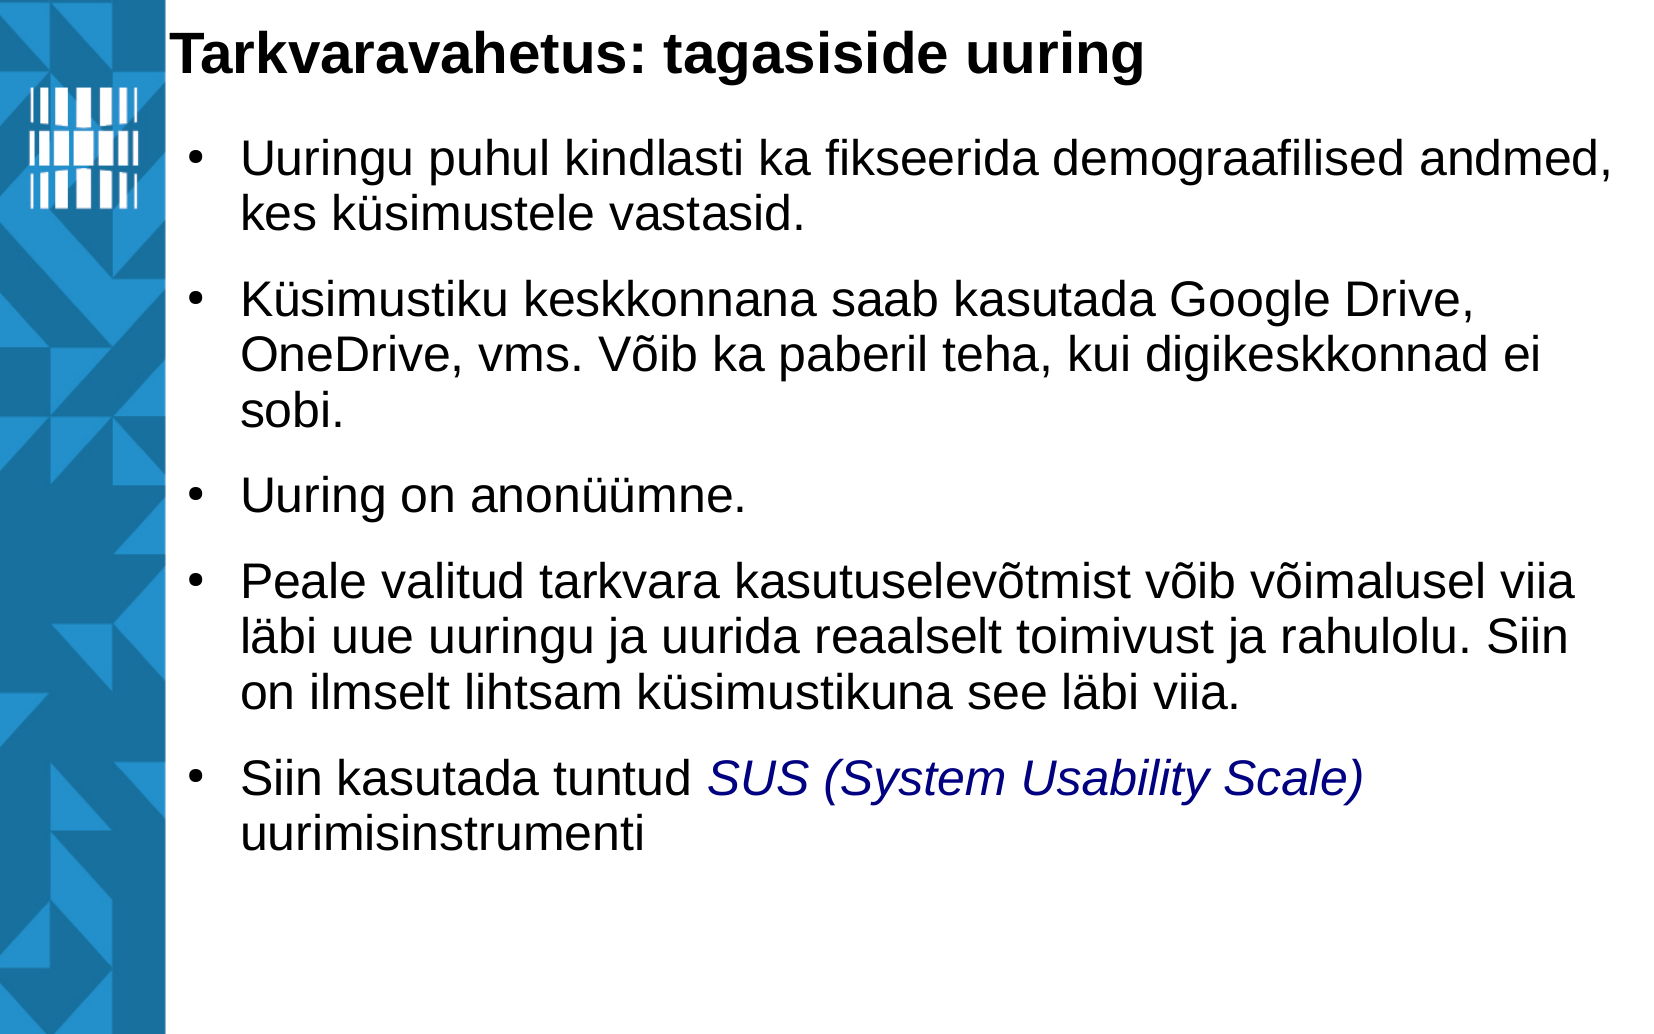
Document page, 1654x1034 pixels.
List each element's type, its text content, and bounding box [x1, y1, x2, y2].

list Uuringu puhul kindlasti ka fikseerida demograafilised andmed, kes küsimustele vastasid. Küsimustiku keskkonnana saab kasutada Google Drive, OneDrive, vms. Võib ka paberil teha, kui digikeskkonnad ei sobi. Uuring on anonüümne. Peale valitud tarkvara kasutuselevõtmist võib võimalusel viia läbi uue uuringu ja uurida reaalselt toimivust ja rahulolu. Siin on ilmselt lihtsam küsimustikuna see läbi viia. Siin kasutada tuntud SUS (System Usability Scale) uurimisinstrumenti [169, 129, 1630, 997]
title Tarkvaravahetus: tagasiside uuring [169, 11, 1571, 95]
